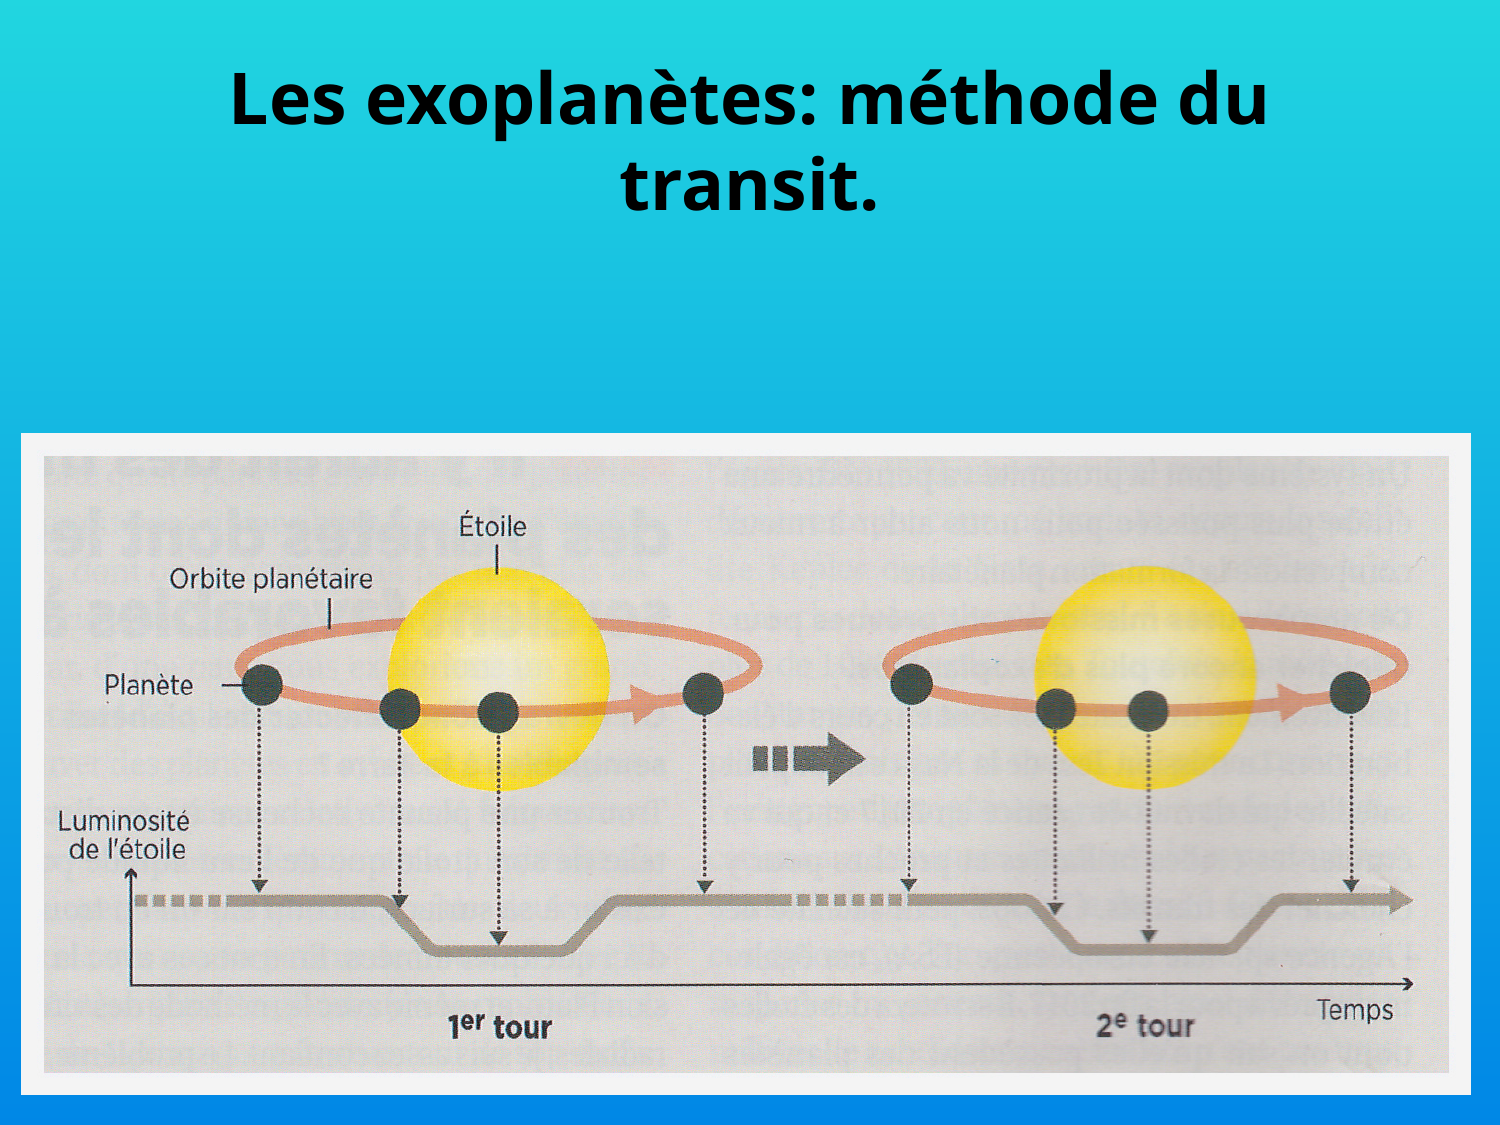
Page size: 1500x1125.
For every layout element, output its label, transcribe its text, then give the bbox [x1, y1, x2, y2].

title Les exoplanètes: méthode du transit. [75, 45, 1425, 233]
picture [0, 433, 1500, 1095]
